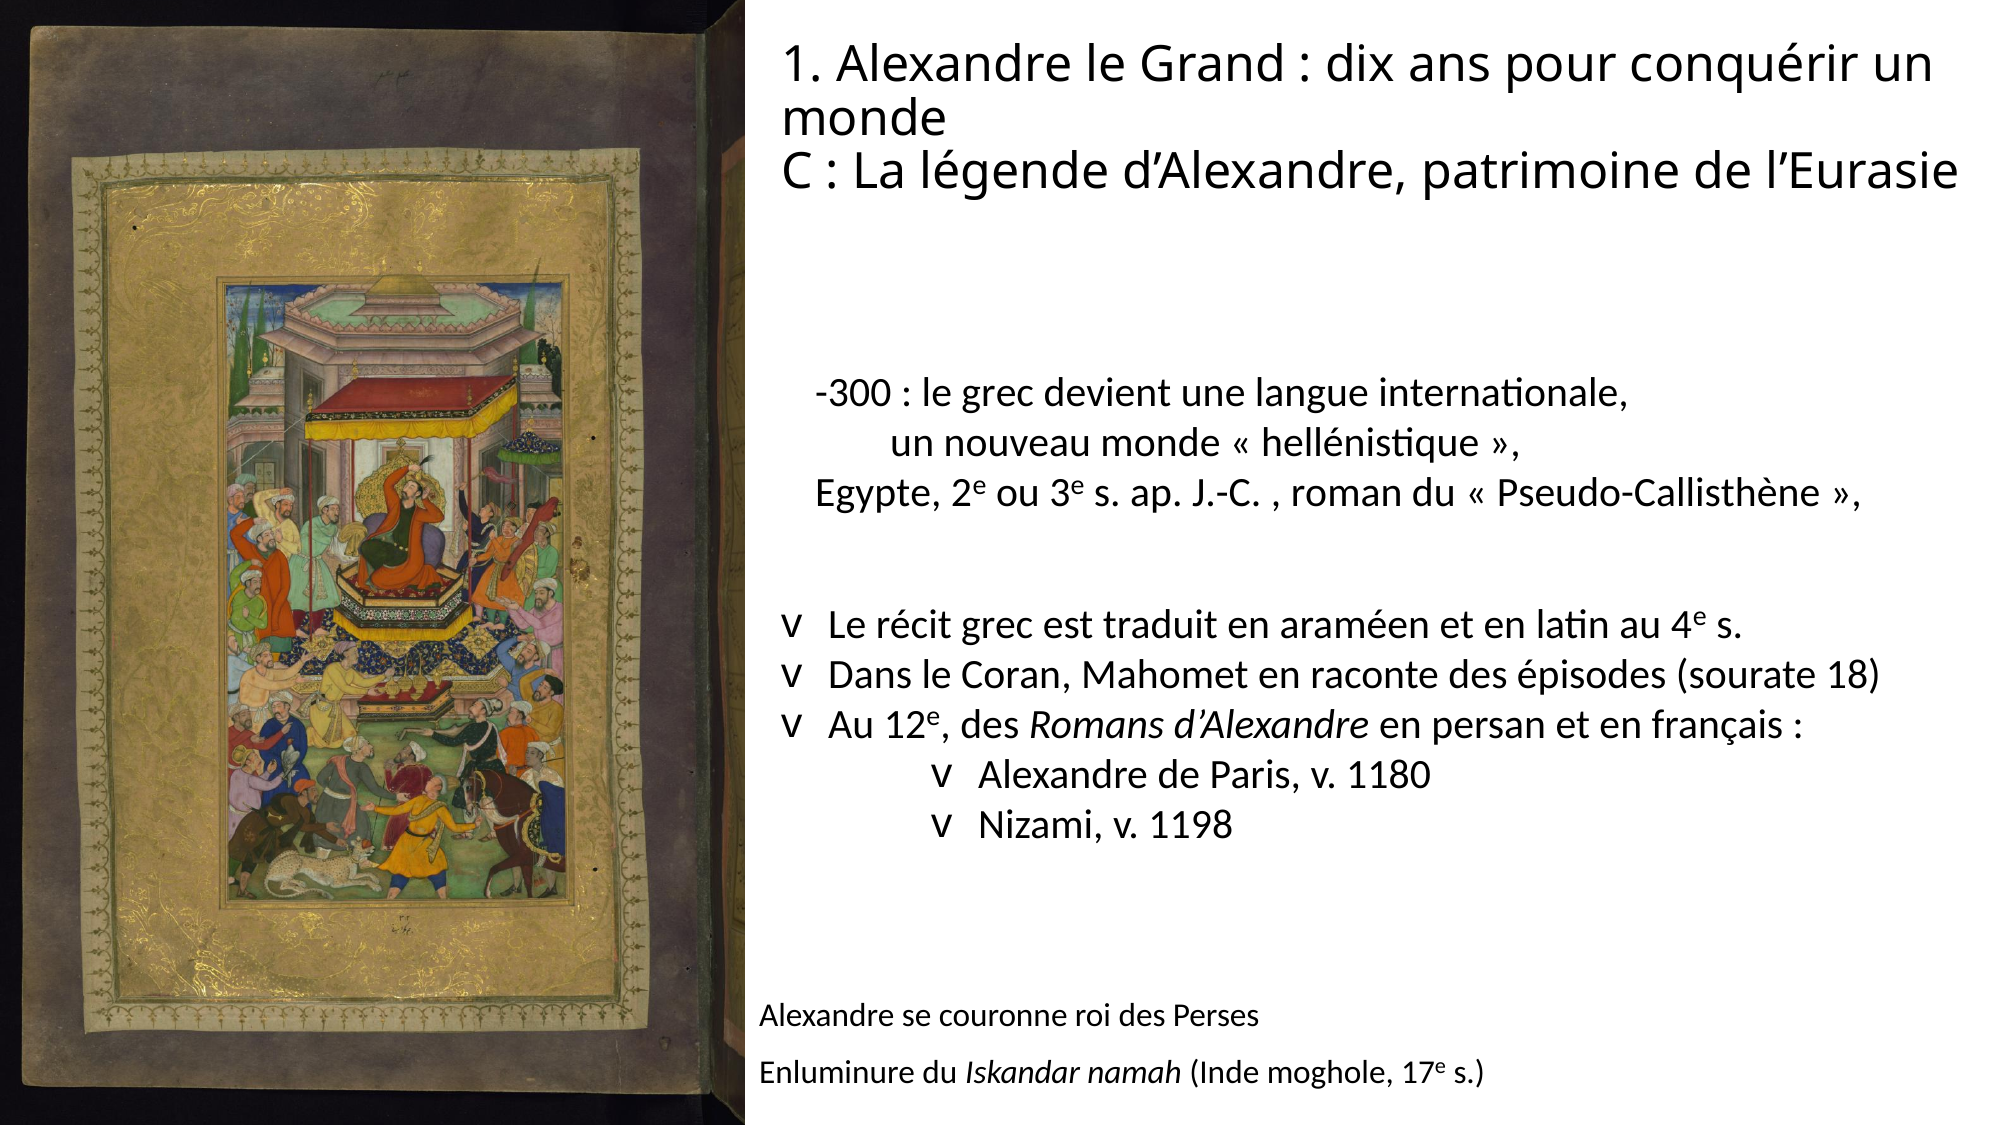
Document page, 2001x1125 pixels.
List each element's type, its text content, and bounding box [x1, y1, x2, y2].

text_box -300 : le grec devient une langue internationale, un nouveau monde « hellénistique », Egypte, 2e ou 3e s. ap. J.-C. , roman du « Pseudo-Callisthène », [800, 358, 1887, 523]
picture [0, 0, 745, 1125]
text_box Le récit grec est traduit en araméen et en latin au 4e s. Dans le Coran, Mahomet en raconte des épisodes (sourate 18) Au 12e, des Romans d’Alexandre en persan et en français : Alexandre de Paris, v. 1180 Nizami, v. 1198 [766, 588, 1899, 857]
title 1. Alexandre le Grand : dix ans pour conquérir un monde C : La légende d’Alexandre, patrimoine de l’Eurasie [766, 10, 2000, 228]
list Alexandre se couronne roi des Perses Enluminure du Iskandar namah (Inde moghole, 17e s.) [744, 990, 1595, 1125]
